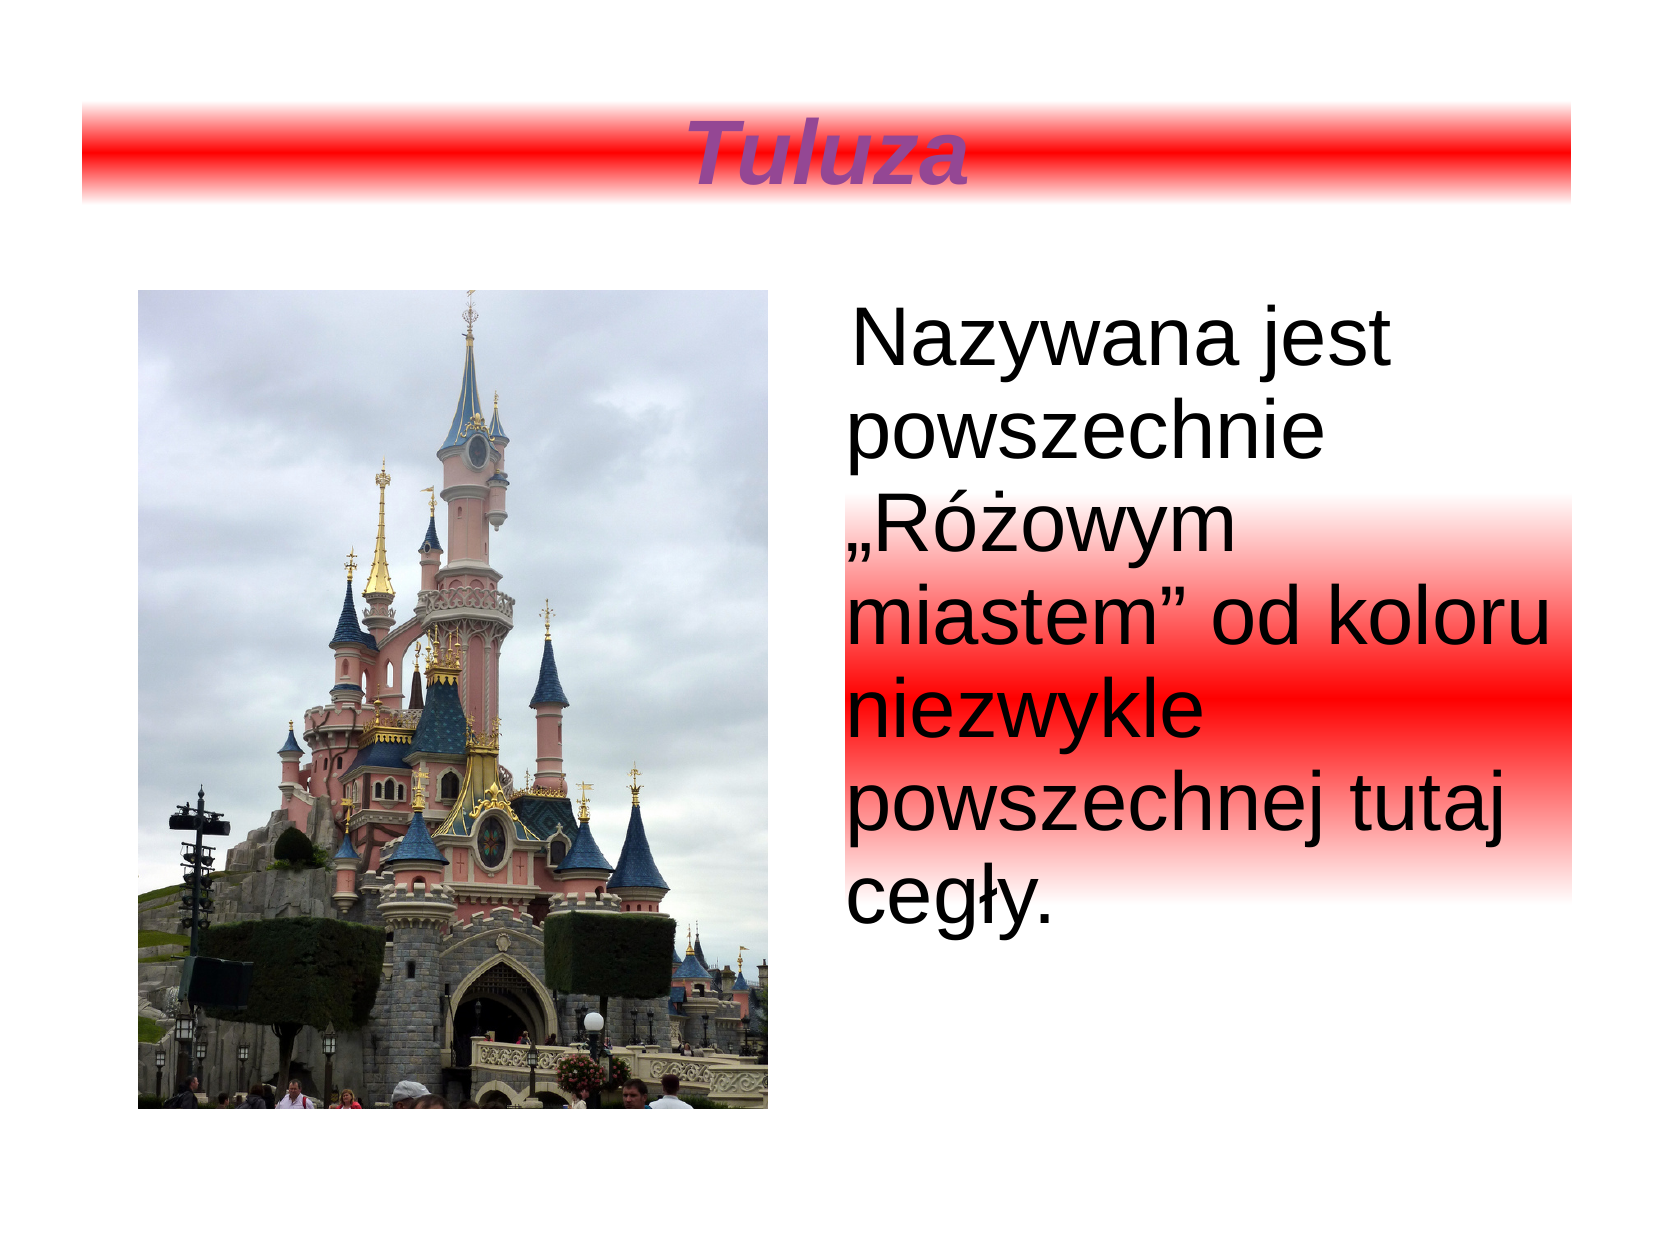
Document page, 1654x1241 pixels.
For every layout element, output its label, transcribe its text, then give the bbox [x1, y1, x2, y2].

picture [138, 290, 768, 1109]
title Tuluza [82, 49, 1571, 257]
list Nazywana jest powszechnie „Różowym miastem” od koloru niezwykle powszechnej tutaj cegły. [845, 290, 1572, 1109]
